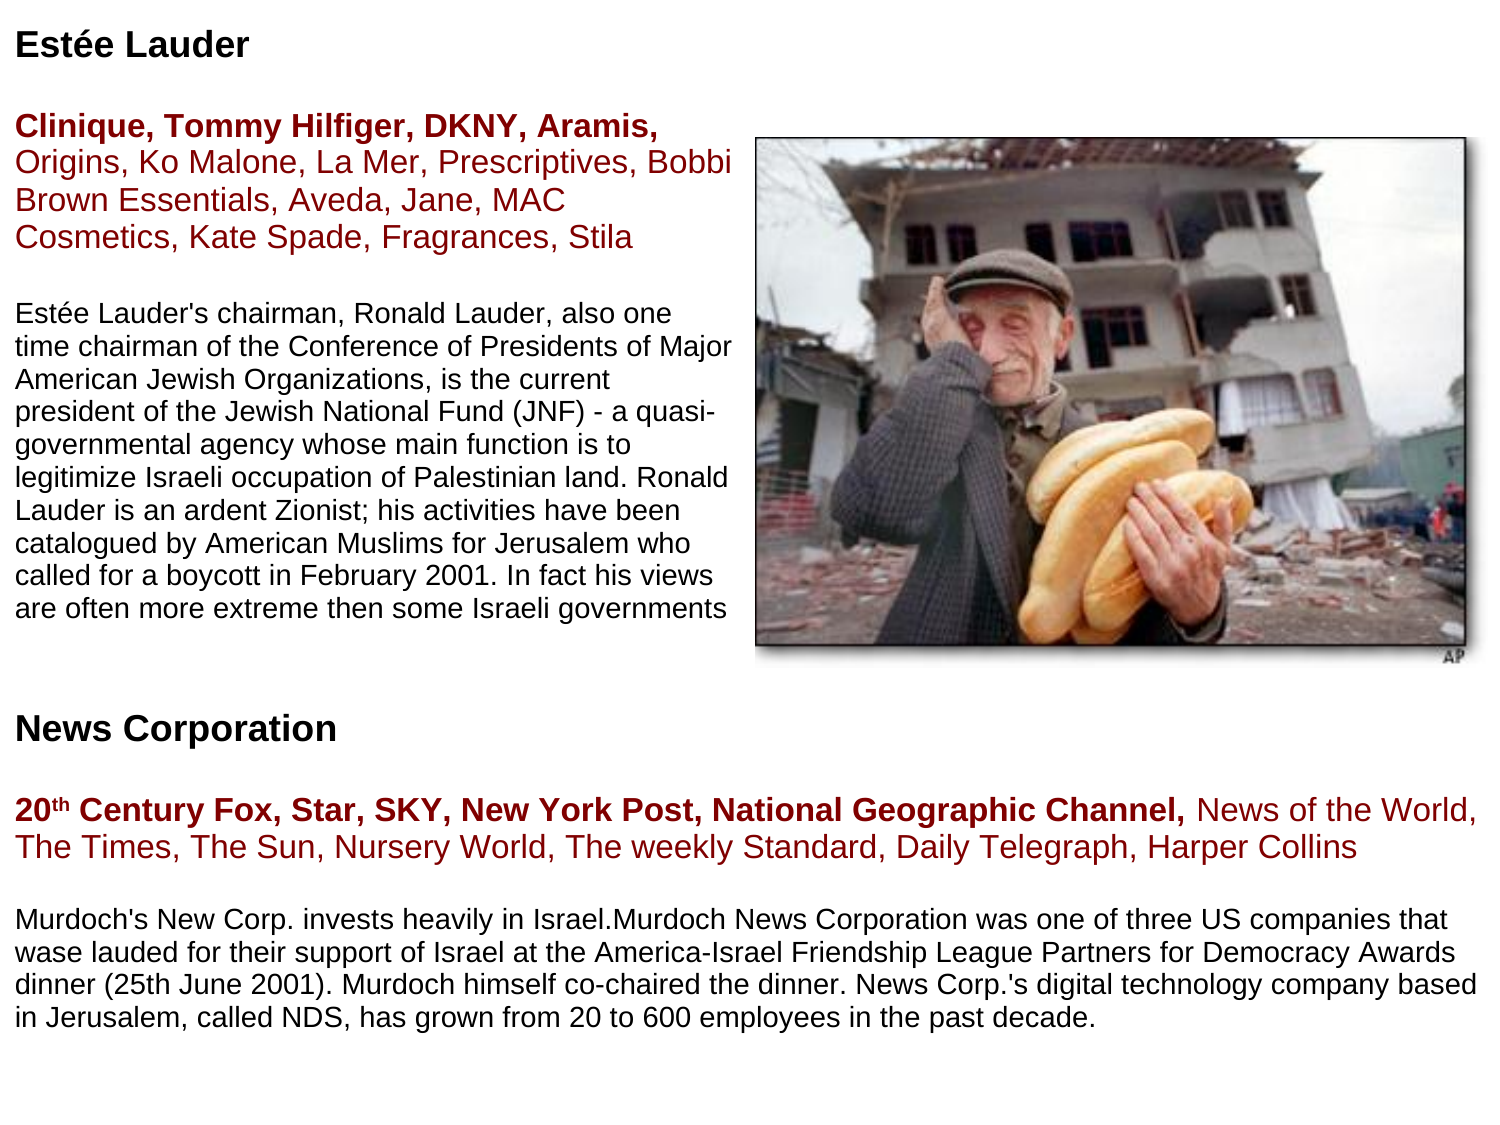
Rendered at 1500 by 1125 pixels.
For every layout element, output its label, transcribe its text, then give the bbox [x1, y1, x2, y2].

text_box News Corporation 20th Century Fox, Star, SKY, New York Post, National Geographic Channel, News of the World, The Times, The Sun, Nursery World, The weekly Standard, Daily Telegraph, Harper Collins Murdoch's New Corp. invests heavily in Israel.Murdoch News Corporation was one of three US companies that wase lauded for their support of Israel at the America-Israel Friendship League Partners for Democracy Awards dinner (25th June 2001). Murdoch himself co-chaired the dinner. News Corp.'s digital technology company based in Jerusalem, called NDS, has grown from 20 to 600 employees in the past decade. [0, 699, 1500, 1042]
picture [755, 137, 1488, 668]
text_box Estée Lauder Clinique, Tommy Hilfiger, DKNY, Aramis, Origins, Ko Malone, La Mer, Prescriptives, Bobbi Brown Essentials, Aveda, Jane, MAC Cosmetics, Kate Spade, Fragrances, Stila Estée Lauder's chairman, Ronald Lauder, also one time chairman of the Conference of Presidents of Major American Jewish Organizations, is the current president of the Jewish National Fund (JNF) - a quasi- governmental agency whose main function is to legitimize Israeli occupation of Palestinian land. Ronald Lauder is an ardent Zionist; his activities have been catalogued by American Muslims for Jerusalem who called for a boycott in February 2001. In fact his views are often more extreme then some Israeli governments [0, 15, 751, 633]
